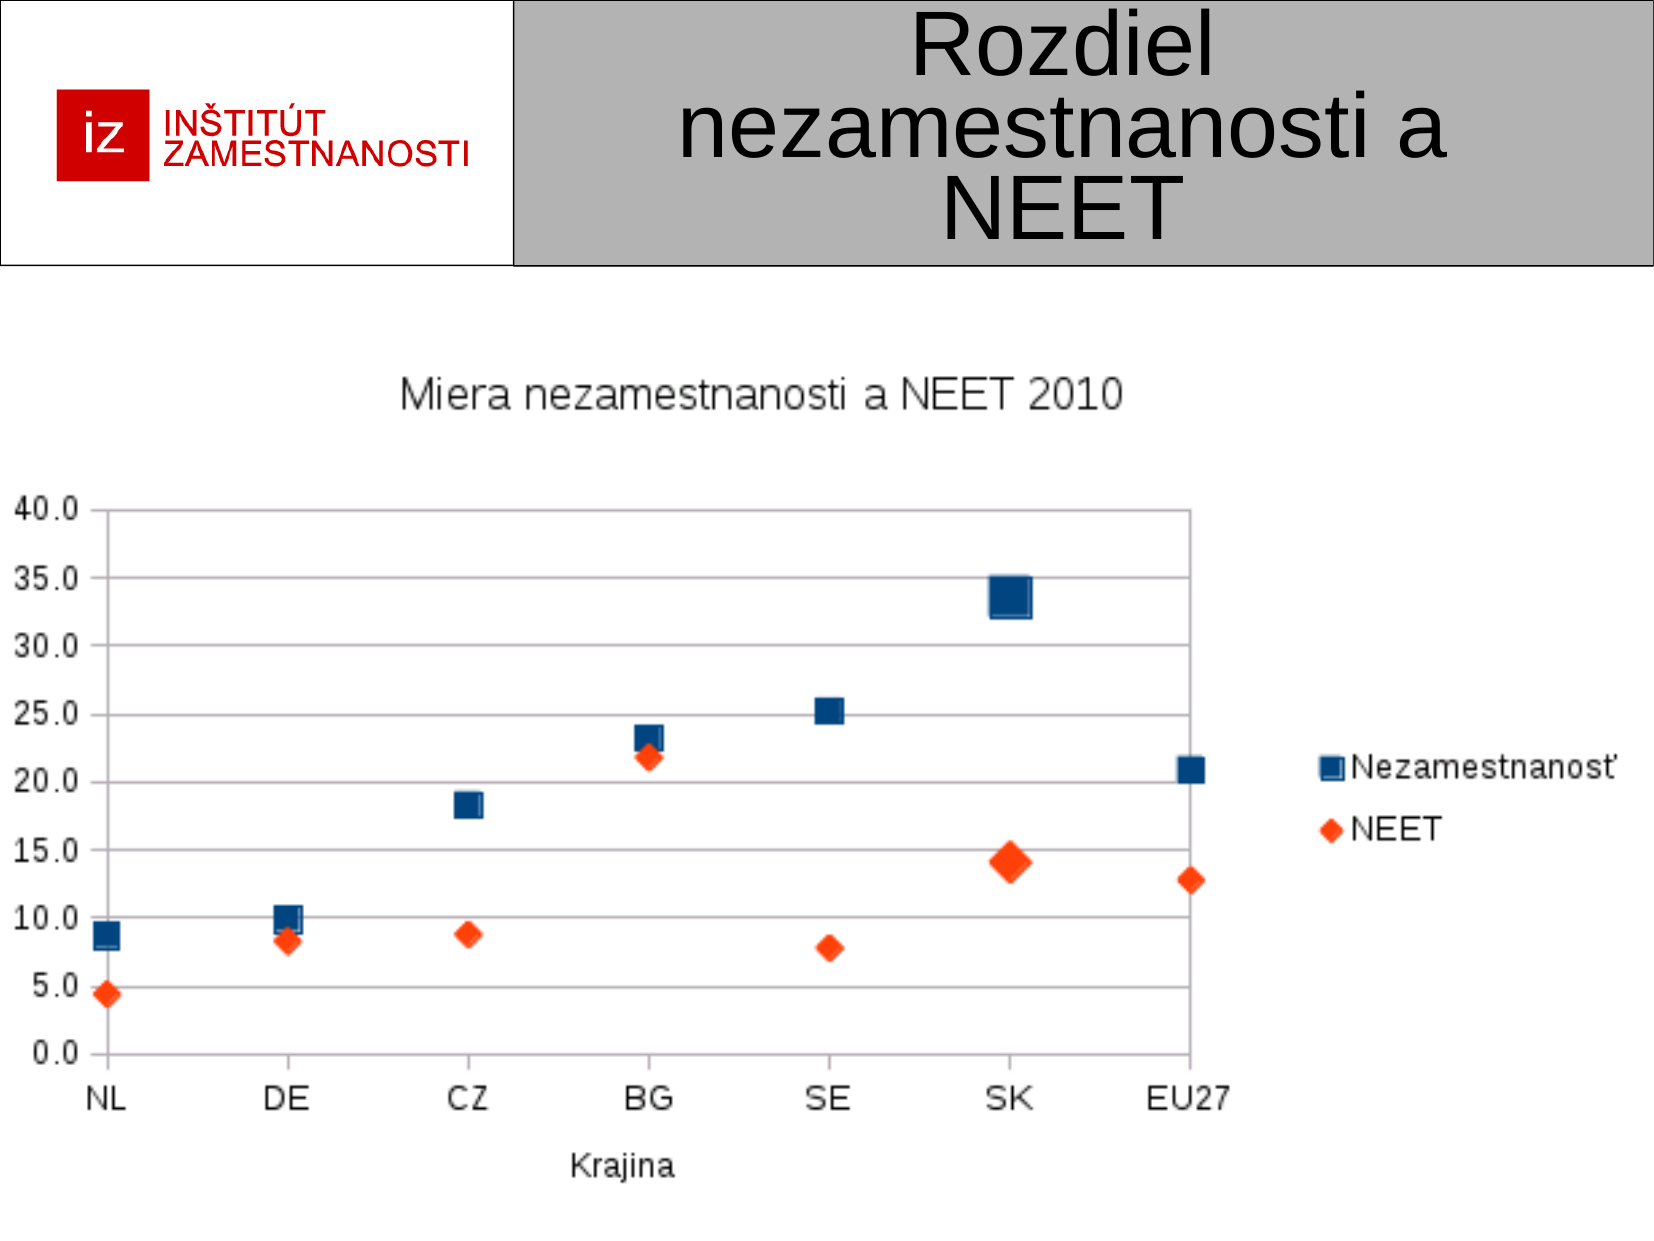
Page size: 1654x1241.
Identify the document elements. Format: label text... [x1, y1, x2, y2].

picture [0, 324, 1650, 1240]
title Rozdiel nezamestnanosti a NEET [561, 0, 1565, 267]
picture [5, 8, 512, 257]
